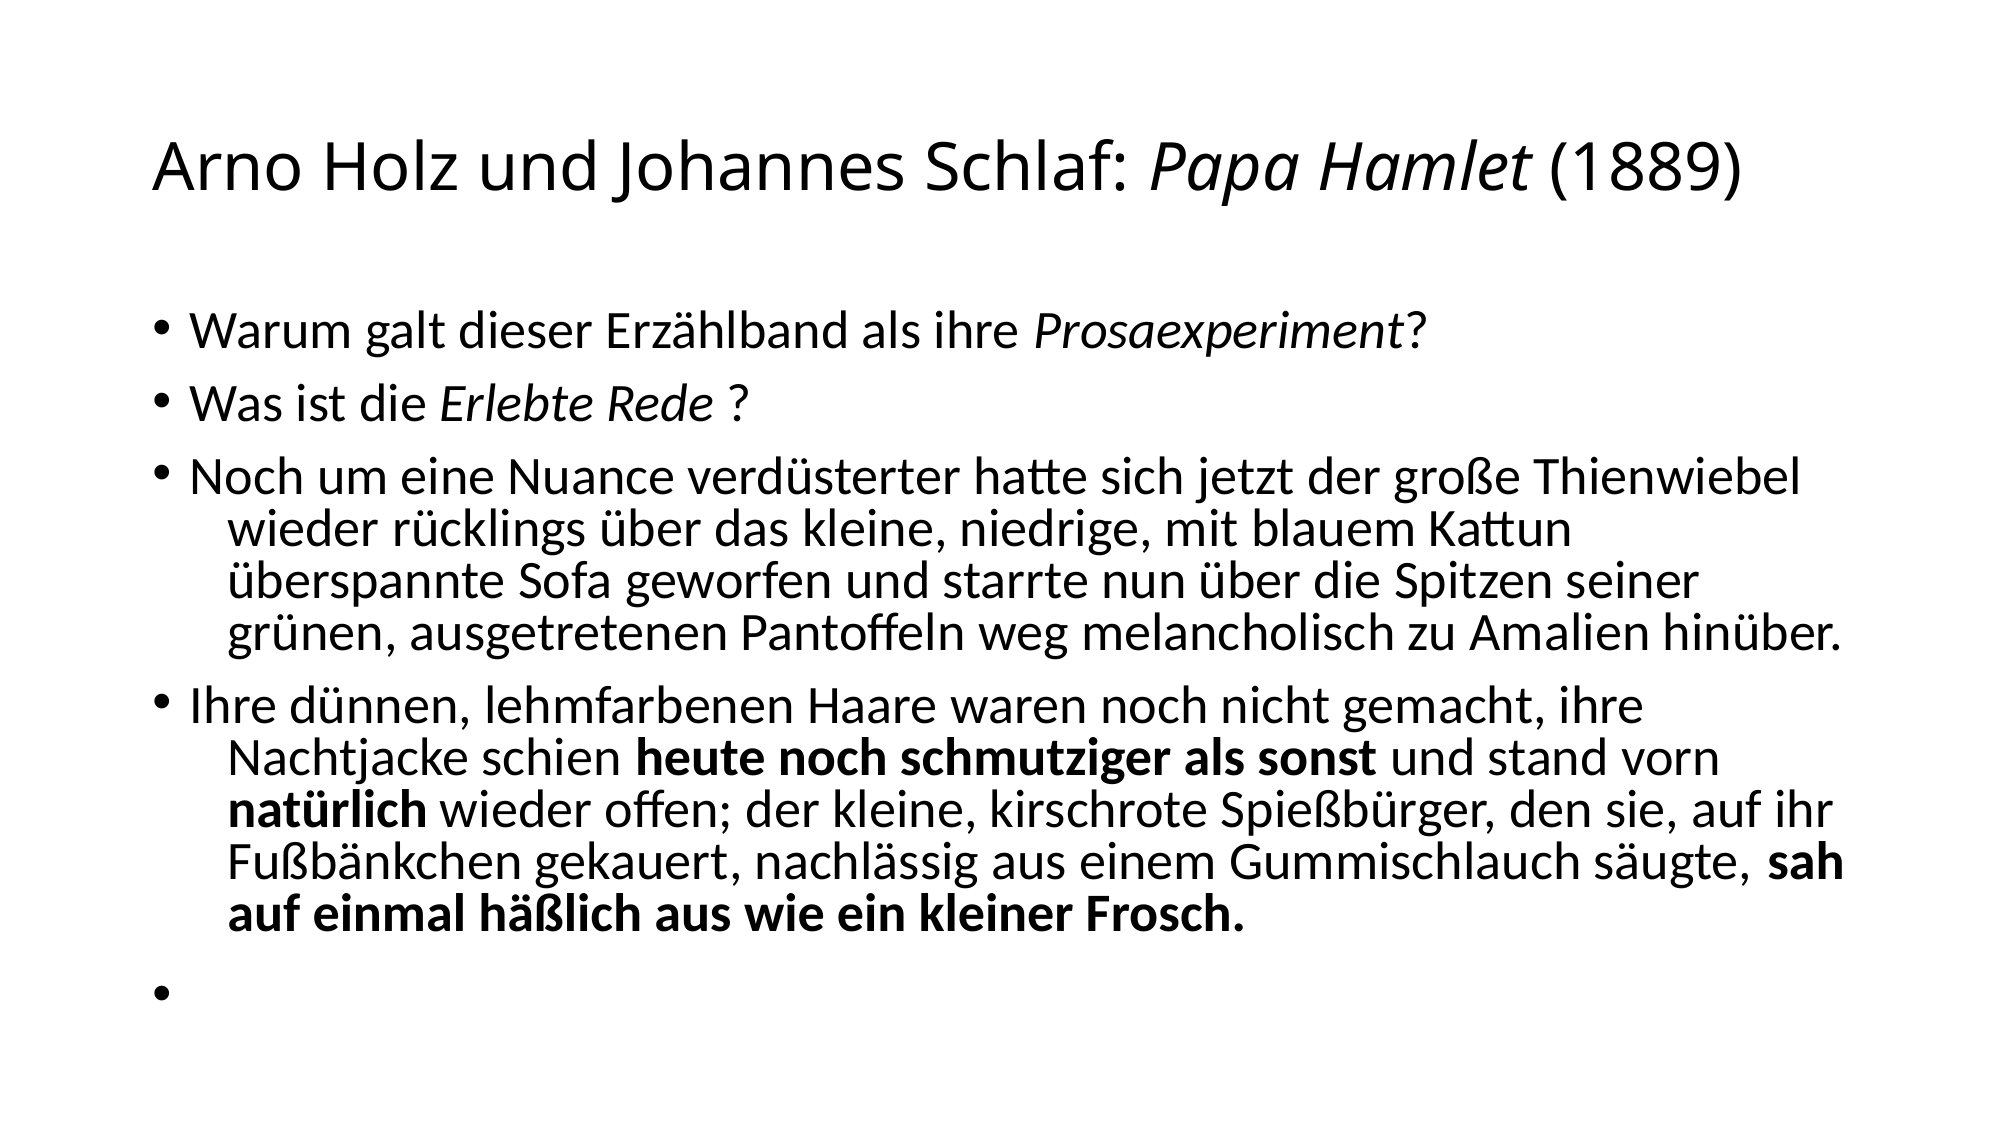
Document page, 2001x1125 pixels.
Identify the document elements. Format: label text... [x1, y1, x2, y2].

list Warum galt dieser Erzählband als ihre Prosaexperiment? Was ist die Erlebte Rede ? Noch um eine Nuance verdüsterter hatte sich jetzt der große Thienwiebel wieder rücklings über das kleine, niedrige, mit blauem Kattun überspannte Sofa geworfen und starrte nun über die Spitzen seiner grünen, ausgetretenen Pantoffeln weg melancholisch zu Amalien hinüber. Ihre dünnen, lehmfarbenen Haare waren noch nicht gemacht, ihre Nachtjacke schien heute noch schmutziger als sonst und stand vorn natürlich wieder offen; der kleine, kirschrote Spießbürger, den sie, auf ihr Fußbänkchen gekauert, nachlässig aus einem Gummischlauch säugte, sah auf einmal häßlich aus wie ein kleiner Frosch. [137, 299, 1863, 1014]
title Arno Holz und Johannes Schlaf: Papa Hamlet (1889) [137, 59, 1863, 278]
